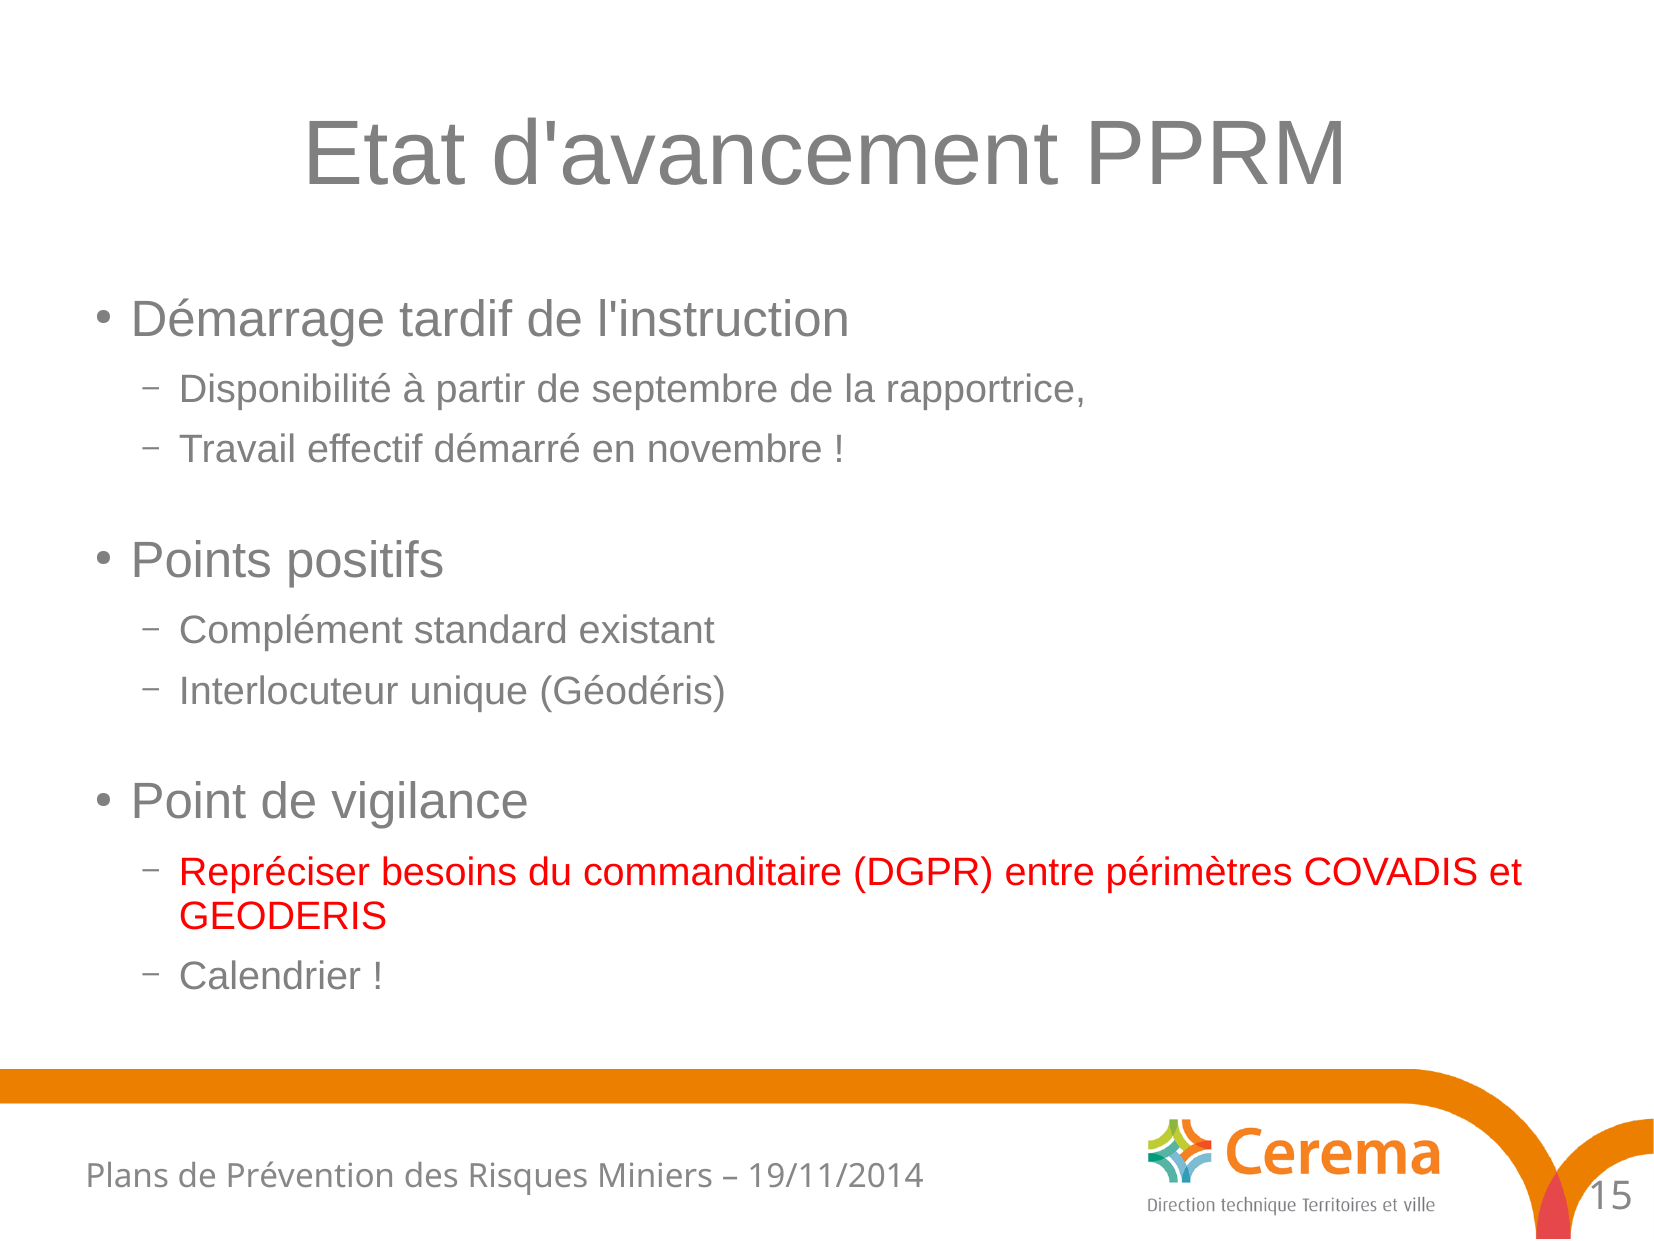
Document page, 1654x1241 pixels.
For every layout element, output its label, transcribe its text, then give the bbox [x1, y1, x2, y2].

list Démarrage tardif de l'instruction Disponibilité à partir de septembre de la rapportrice, Travail effectif démarré en novembre ! Points positifs Complément standard existant Interlocuteur unique (Géodéris) Point de vigilance Repréciser besoins du commanditaire (DGPR) entre périmètres COVADIS et GEODERIS Calendrier ! [82, 290, 1538, 1010]
picture [0, 1069, 1654, 1239]
title Etat d'avancement PPRM [82, 49, 1571, 257]
